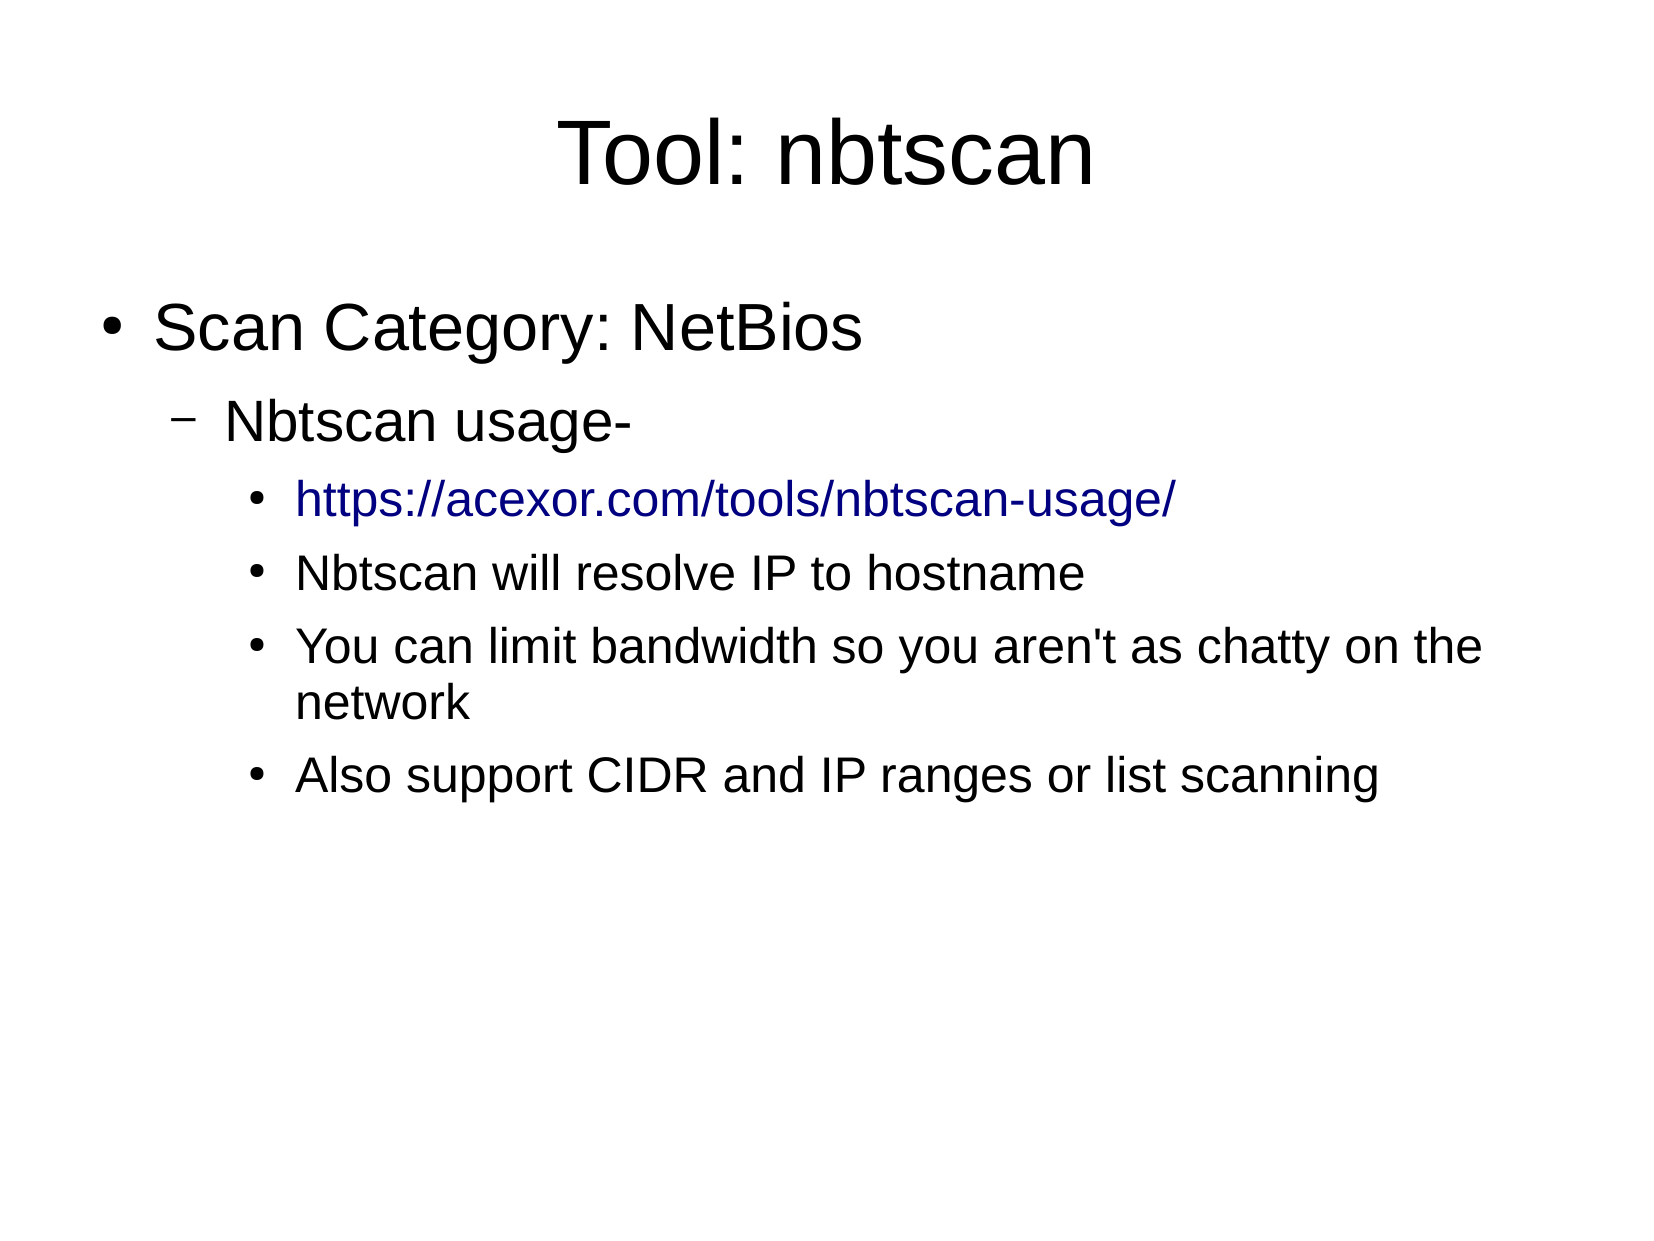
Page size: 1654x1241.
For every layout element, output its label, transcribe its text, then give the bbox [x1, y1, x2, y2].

list Scan Category: NetBios Nbtscan usage- https://acexor.com/tools/nbtscan-usage/ Nbtscan will resolve IP to hostname You can limit bandwidth so you aren't as chatty on the network Also support CIDR and IP ranges or list scanning [82, 290, 1571, 1010]
title Tool: nbtscan [82, 49, 1571, 257]
